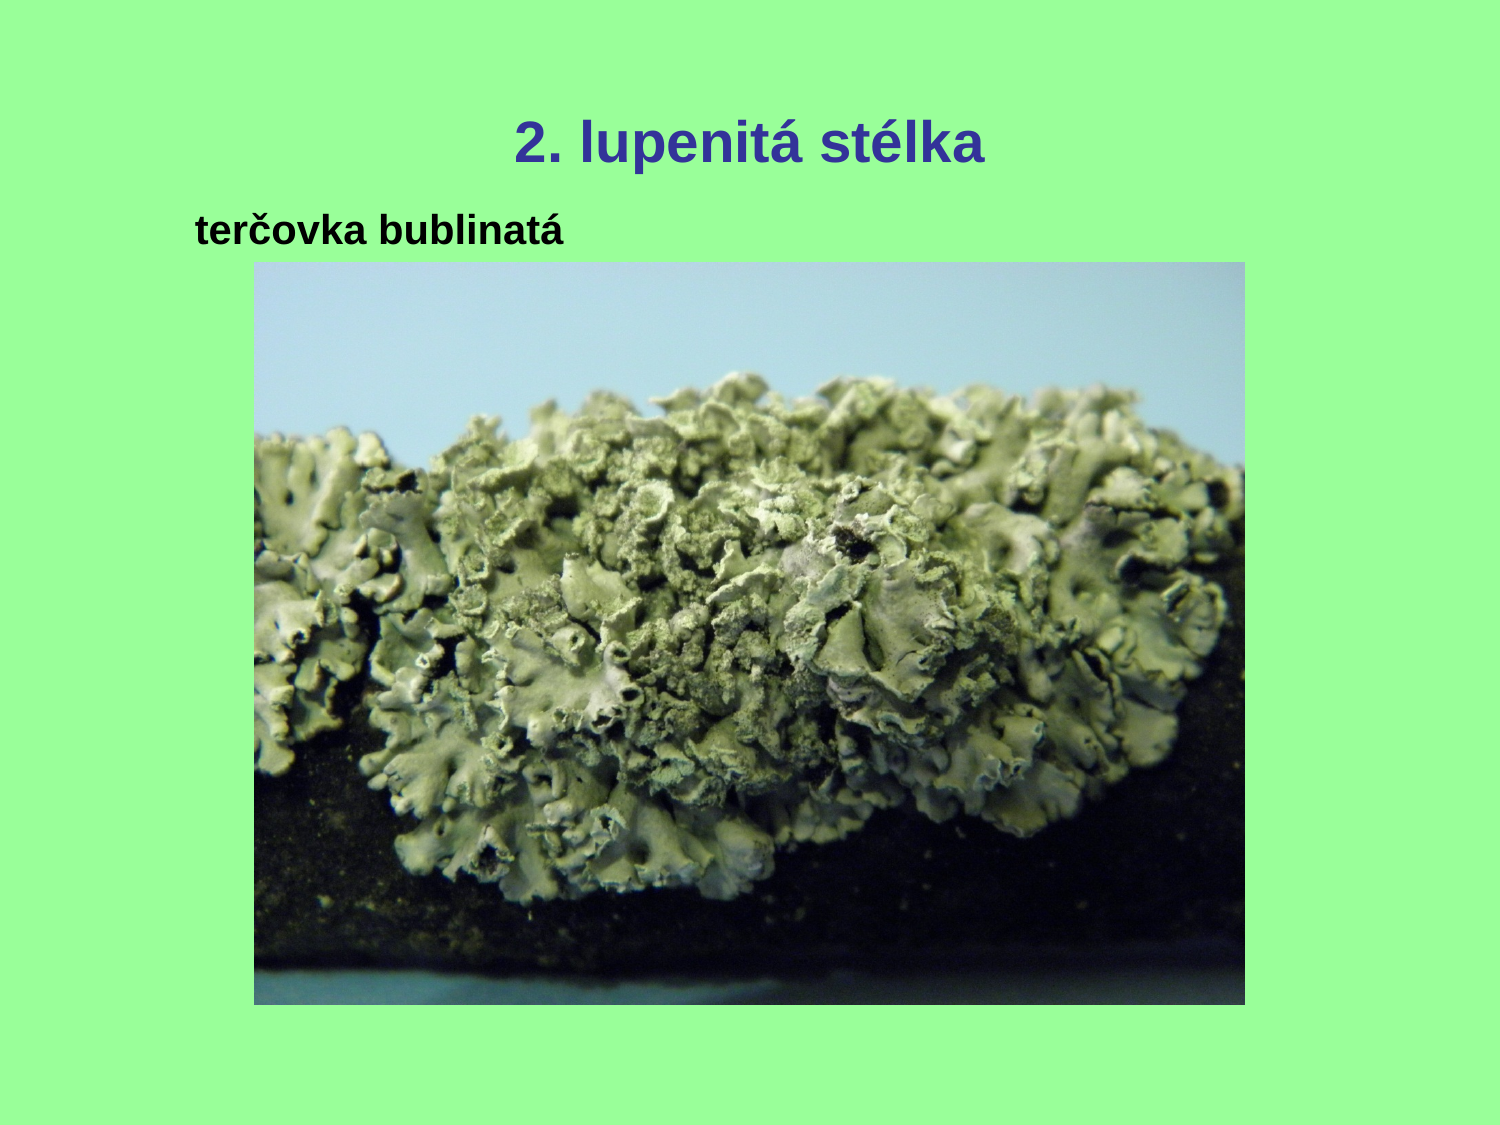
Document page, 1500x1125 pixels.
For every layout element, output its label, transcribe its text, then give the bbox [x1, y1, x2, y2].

title 2. lupenitá stélka [75, 45, 1426, 233]
picture [254, 262, 1245, 1005]
text_box terčovka bublinatá [179, 195, 578, 261]
